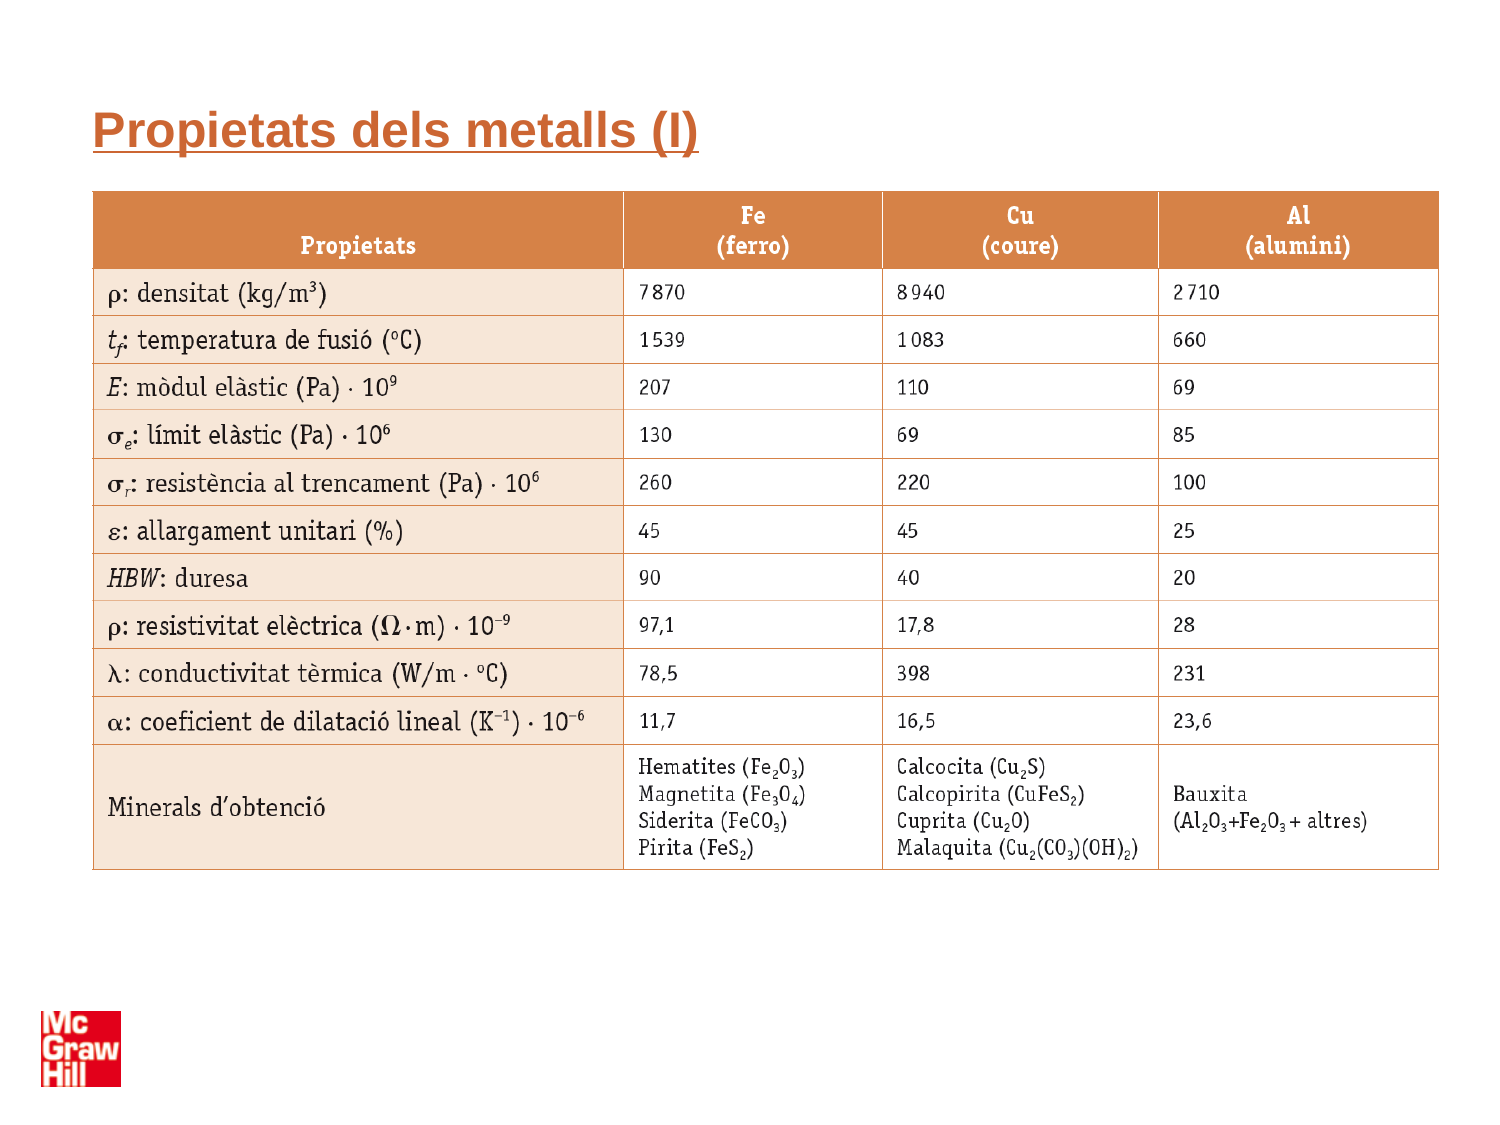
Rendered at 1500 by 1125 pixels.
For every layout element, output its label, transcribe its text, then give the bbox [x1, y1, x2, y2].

chart [41, 1011, 121, 1087]
picture [81, 179, 1450, 881]
text_box Propietats dels metalls (I) [78, 90, 1483, 166]
